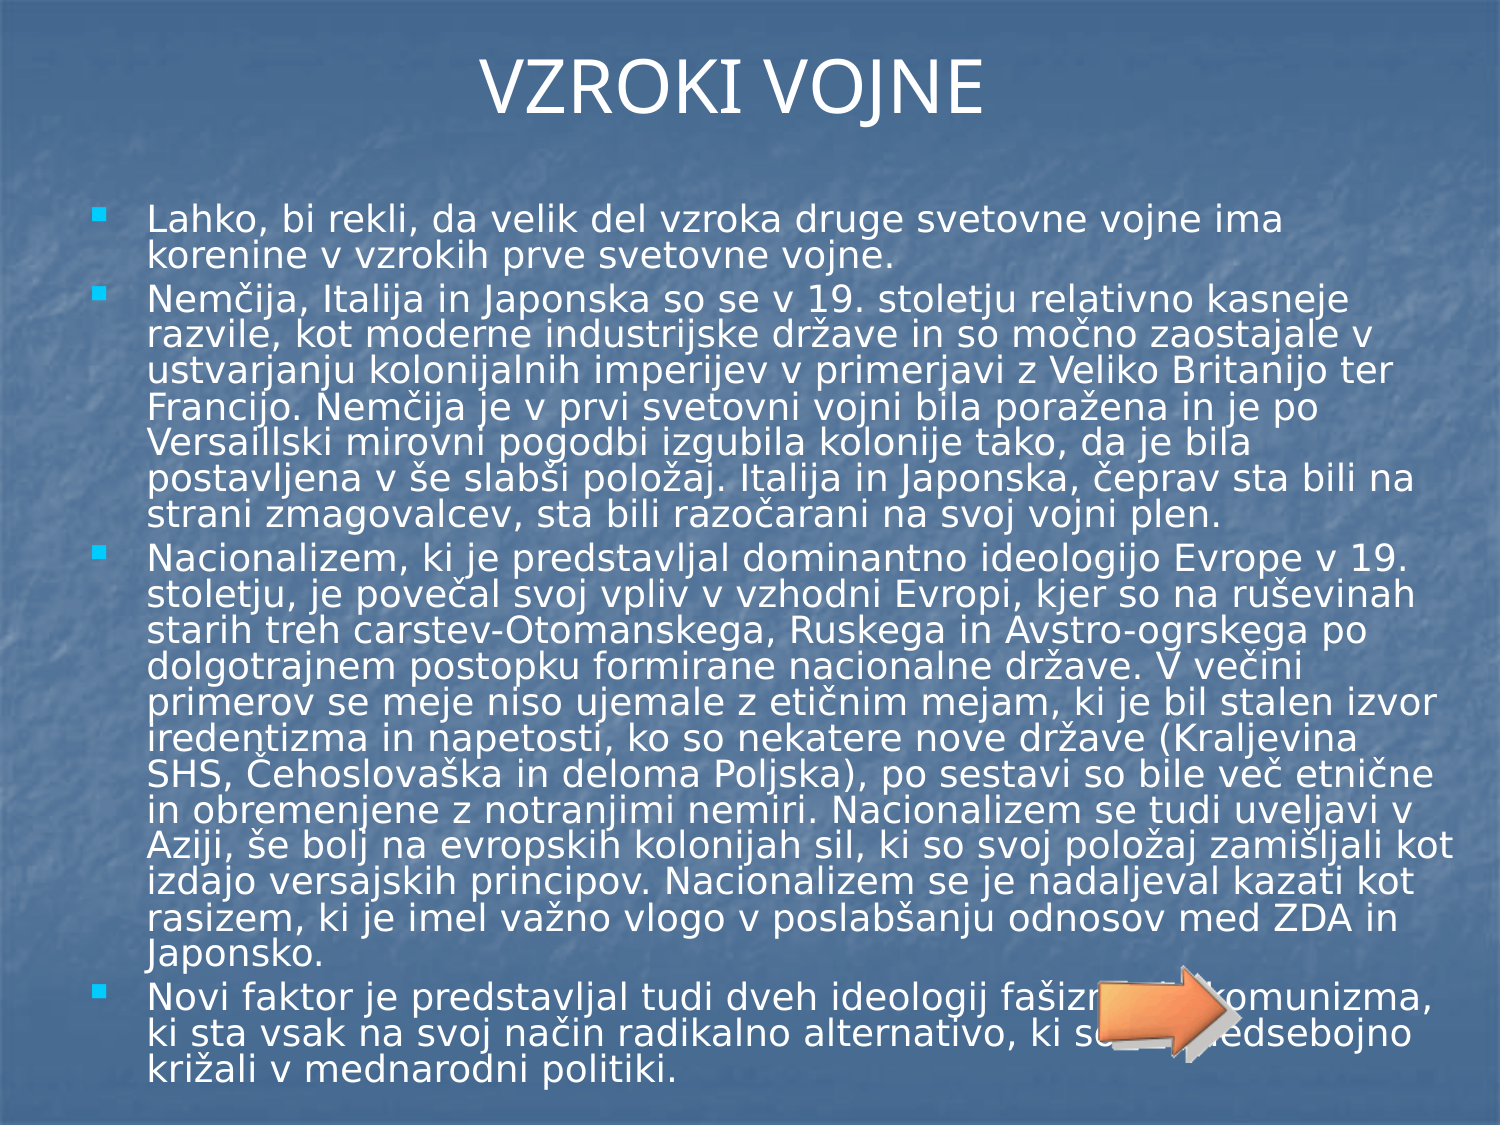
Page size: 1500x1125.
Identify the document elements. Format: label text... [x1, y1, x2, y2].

list Lahko, bi rekli, da velik del vzroka druge svetovne vojne ima korenine v vzrokih prve svetovne vojne. Nemčija, Italija in Japonska so se v 19. stoletju relativno kasneje razvile, kot moderne industrijske države in so močno zaostajale v ustvarjanju kolonijalnih imperijev v primerjavi z Veliko Britanijo ter Francijo. Nemčija je v prvi svetovni vojni bila poražena in je po Versaillski mirovni pogodbi izgubila kolonije tako, da je bila postavljena v še slabši položaj. Italija in Japonska, čeprav sta bili na strani zmagovalcev, sta bili razočarani na svoj vojni plen. Nacionalizem, ki je predstavljal dominantno ideologijo Evrope v 19. stoletju, je povečal svoj vpliv v vzhodni Evropi, kjer so na ruševinah starih treh carstev-Otomanskega, Ruskega in Avstro-ogrskega po dolgotrajnem postopku formirane nacionalne države. V večini primerov se meje niso ujemale z etičnim mejam, ki je bil stalen izvor iredentizma in napetosti, ko so nekatere nove države (Kraljevina SHS, Čehoslovaška in deloma Poljska), po sestavi so bile več etnične in obremenjene z notranjimi nemiri. Nacionalizem se tudi uveljavi v Aziji, še bolj na evropskih kolonijah sil, ki so svoj položaj zamišljali kot izdajo versajskih principov. Nacionalizem se je nadaljeval kazati kot rasizem, ki je imel važno vlogo v poslabšanju odnosov med ZDA in Japonsko. Novi faktor je predstavljal tudi dveh ideologij fašizma in komunizma, ki sta vsak na svoj način radikalno alternativo, ki so se medsebojno križali v mednarodni politiki. [75, 196, 1471, 1071]
text_box VZROKI VOJNE [360, 31, 1106, 138]
picture [0, 0, 1500, 1125]
